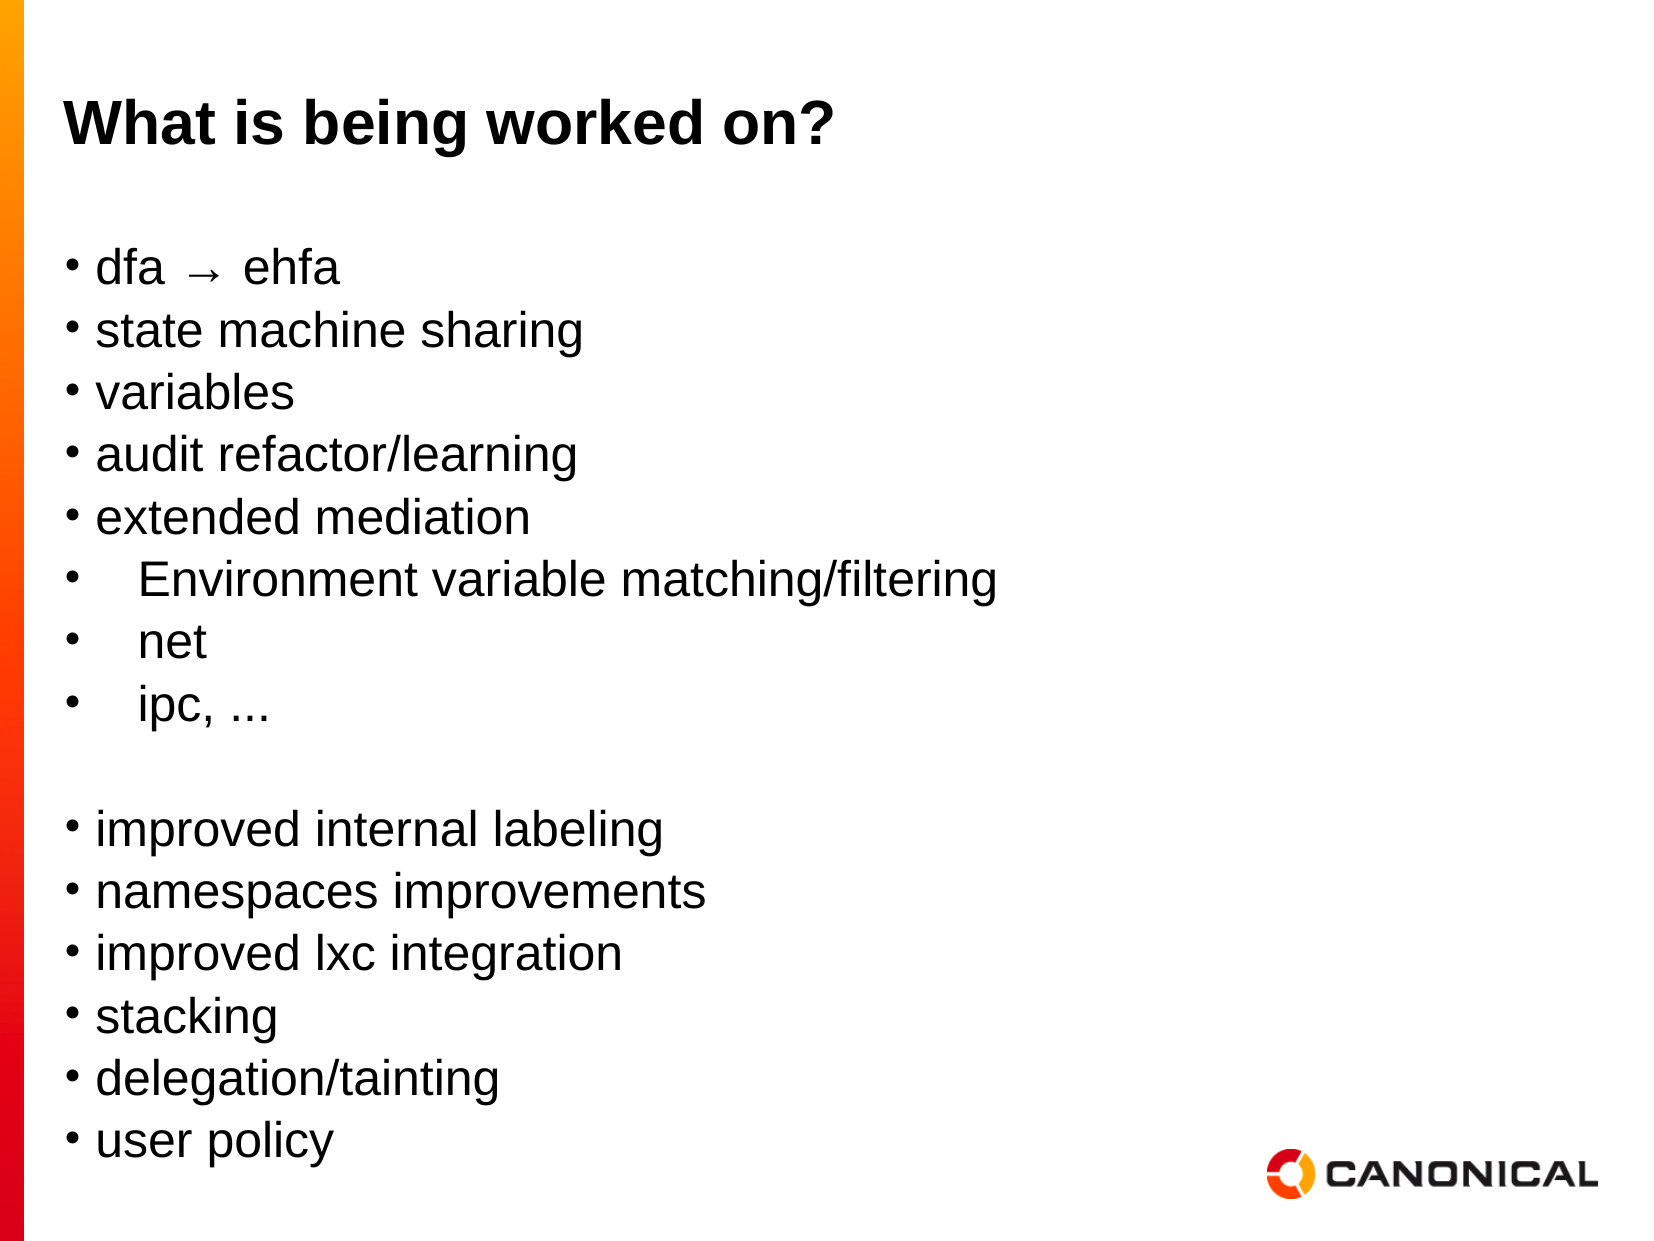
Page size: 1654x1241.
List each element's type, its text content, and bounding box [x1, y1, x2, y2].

text_box dfa → ehfa state machine sharing variables audit refactor/learning extended mediation Environment variable matching/filtering net ipc, ... improved internal labeling namespaces improvements improved lxc integration stacking delegation/tainting user policy [64, 232, 1591, 1104]
text_box What is being worked on? [64, 88, 1169, 175]
picture [0, 0, 24, 1241]
picture [1267, 1149, 1598, 1199]
